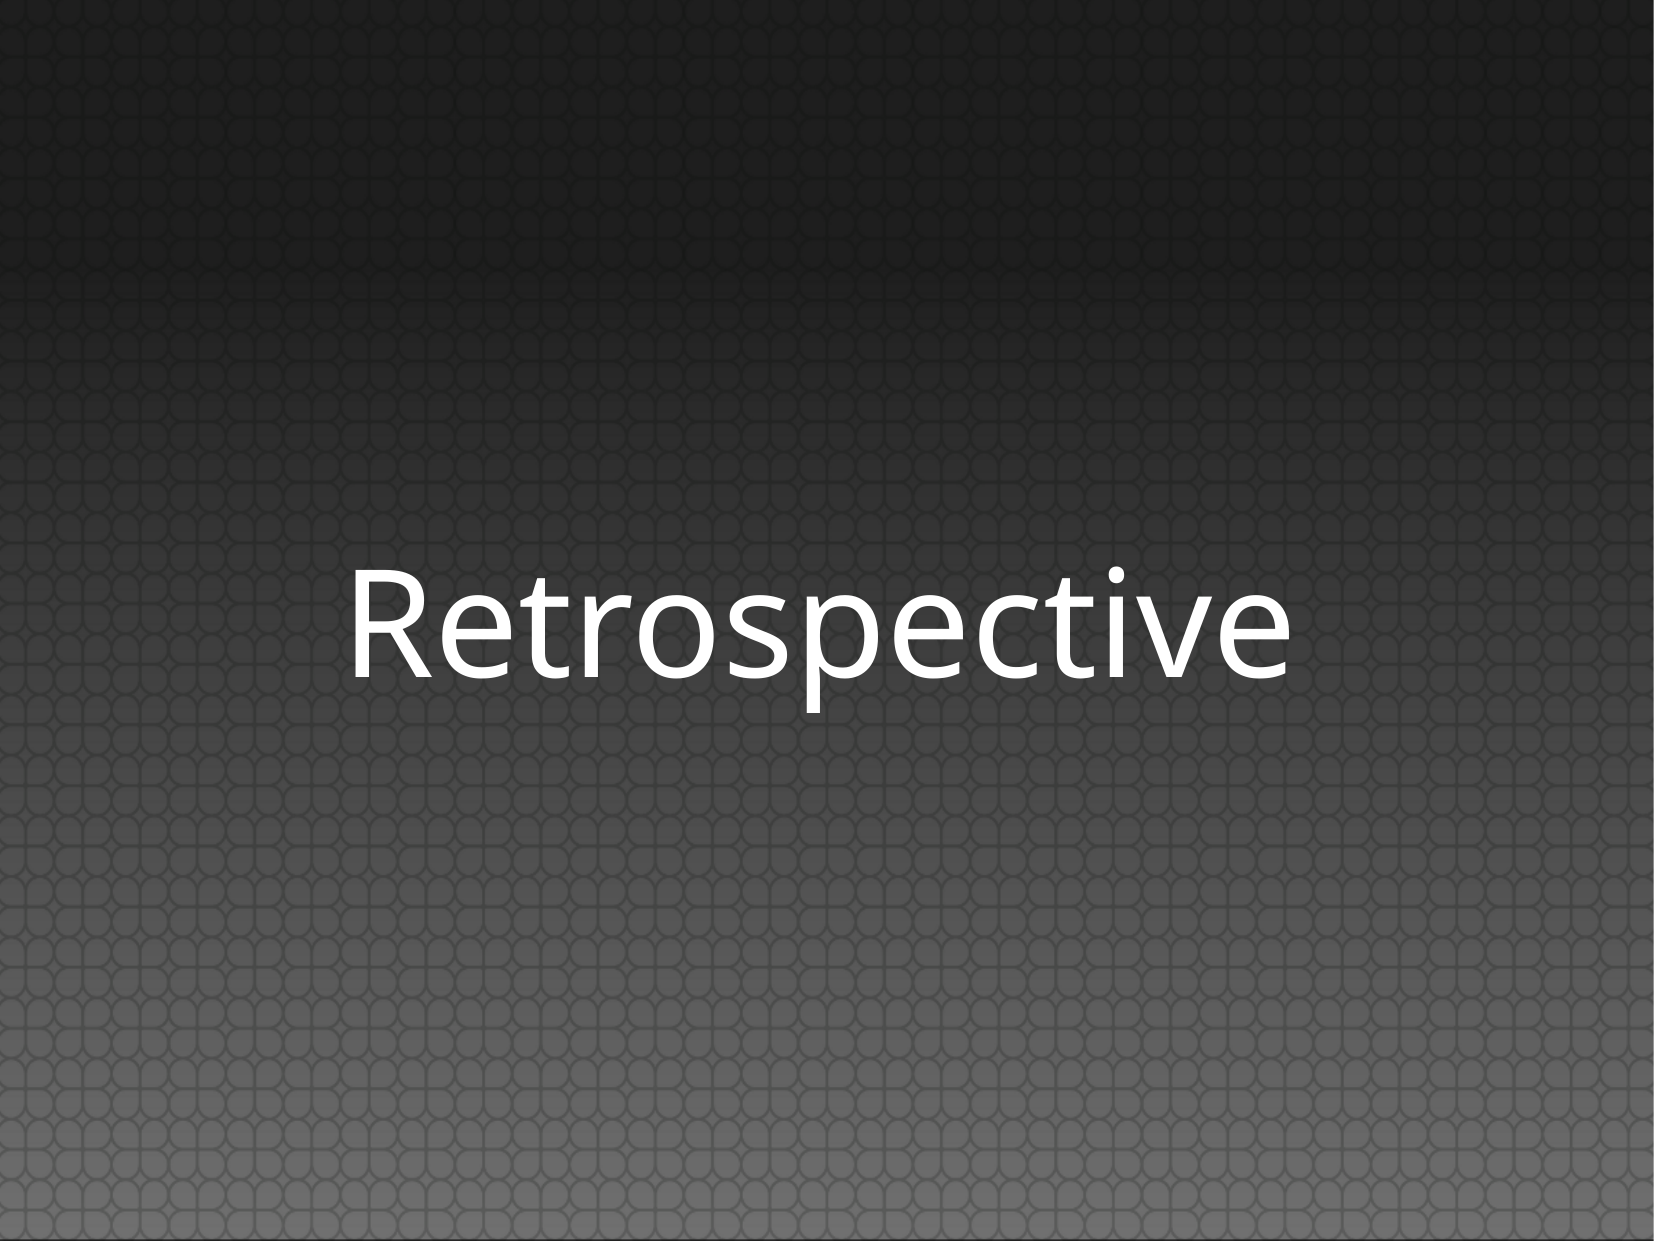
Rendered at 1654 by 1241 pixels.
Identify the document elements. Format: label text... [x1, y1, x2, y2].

picture [0, 0, 1654, 1241]
title Retrospective [75, 356, 1564, 881]
